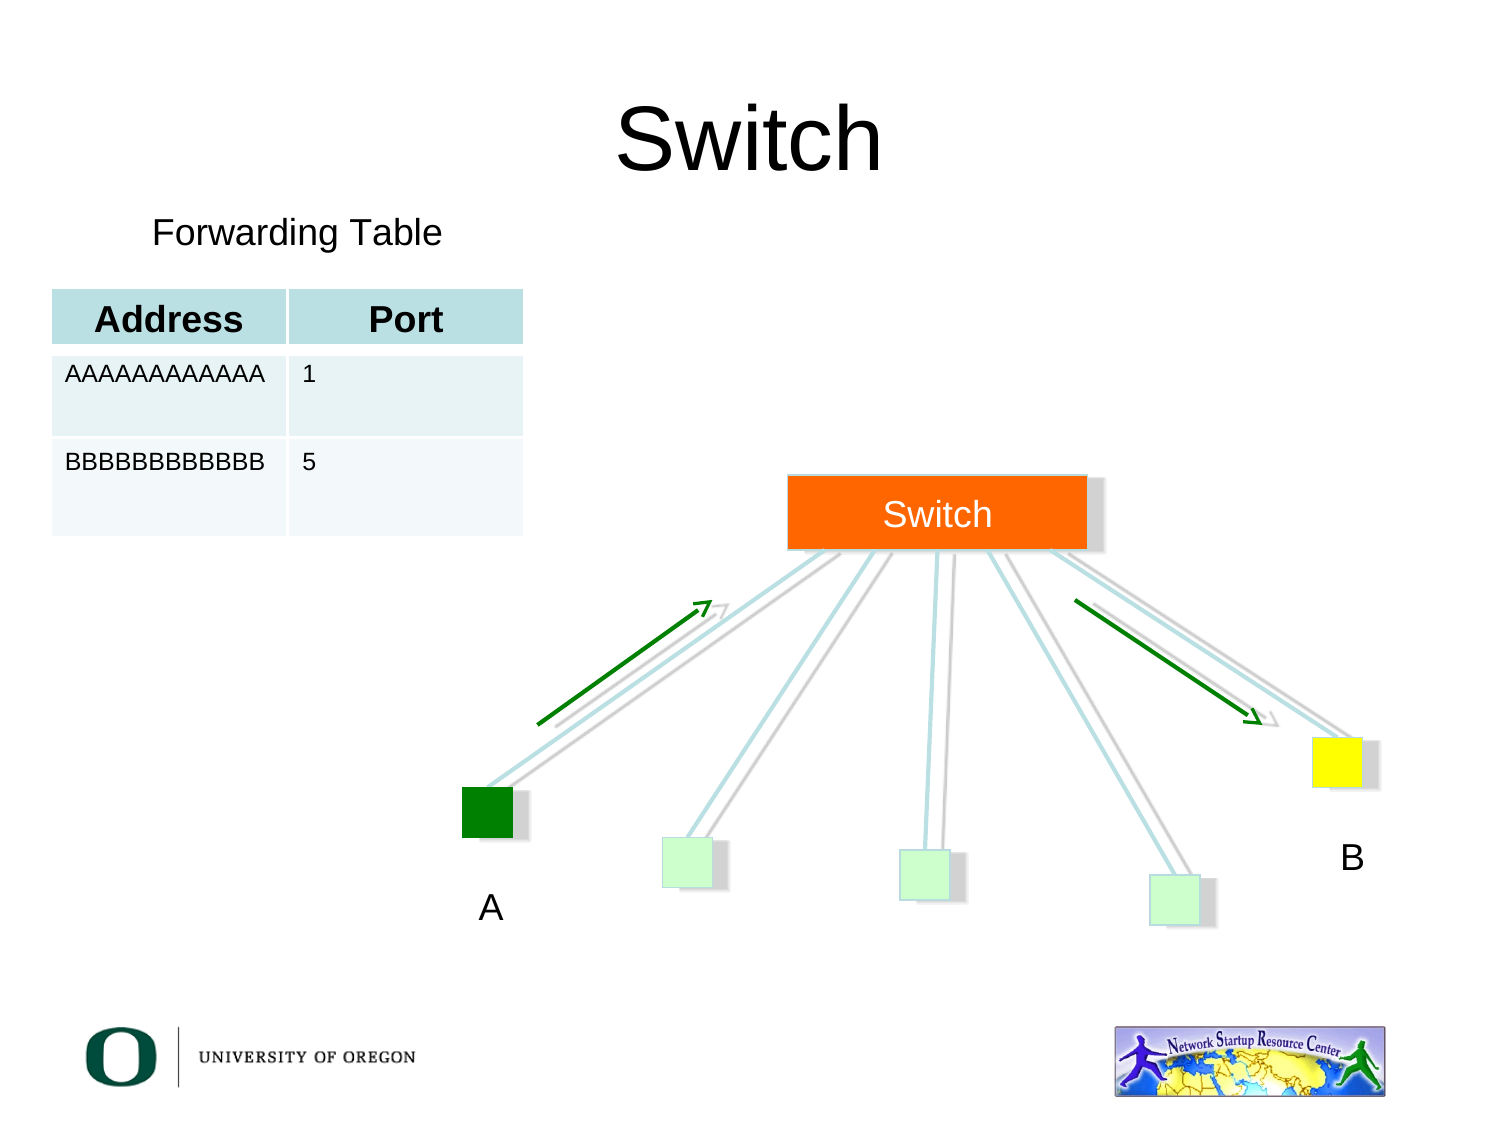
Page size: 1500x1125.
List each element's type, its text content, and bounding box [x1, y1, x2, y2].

text_box Forwarding Table [137, 199, 458, 261]
picture [1112, 1024, 1388, 1099]
text_box [899, 849, 950, 900]
text_box [1312, 737, 1363, 788]
text_box [662, 837, 713, 888]
table_cell BBBBBBBBBBBB [52, 439, 286, 536]
table_cell 5 [289, 439, 523, 536]
text_box [462, 787, 513, 838]
table_header Address [52, 289, 286, 344]
table_header Port [289, 289, 523, 344]
text_box Switch [787, 474, 1088, 550]
table_cell AAAAAAAAAAAA [52, 356, 286, 436]
text_box A [463, 874, 519, 936]
text_box B [1325, 824, 1381, 886]
title Switch [75, 45, 1426, 233]
text_box [1149, 875, 1200, 925]
table_cell 1 [289, 356, 523, 436]
picture [75, 1024, 426, 1090]
